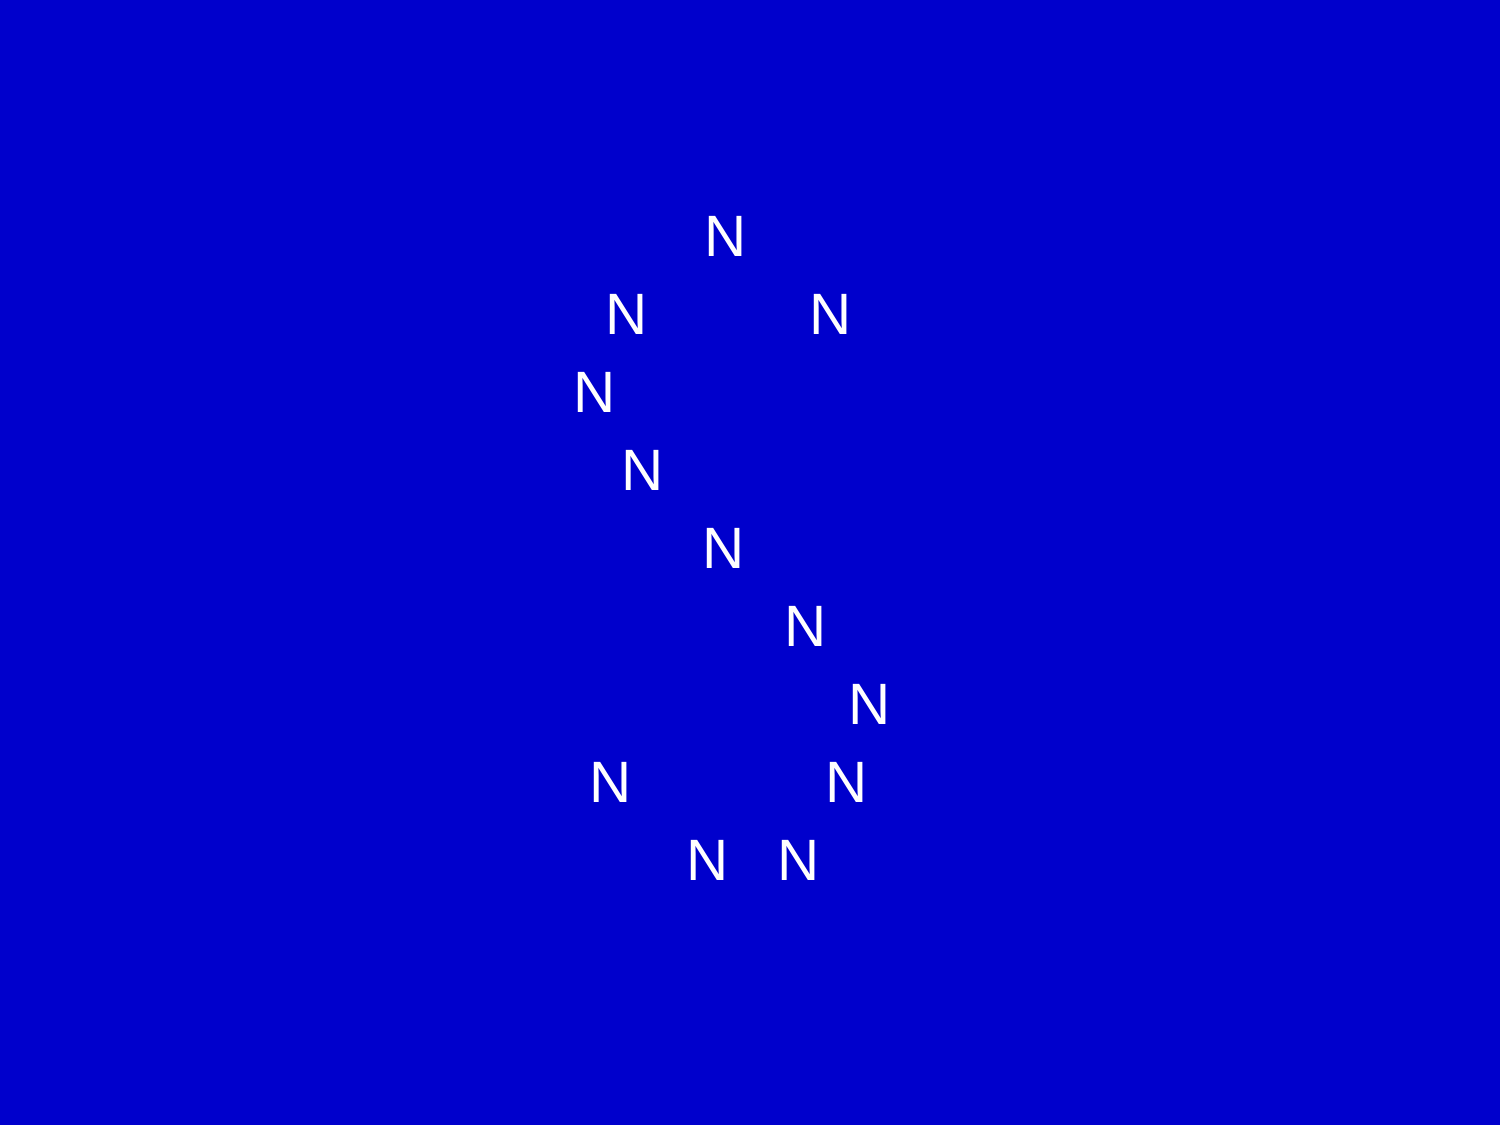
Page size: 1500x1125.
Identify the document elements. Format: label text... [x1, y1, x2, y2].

title N N N N N N N N N N N N [23, 228, 1464, 920]
